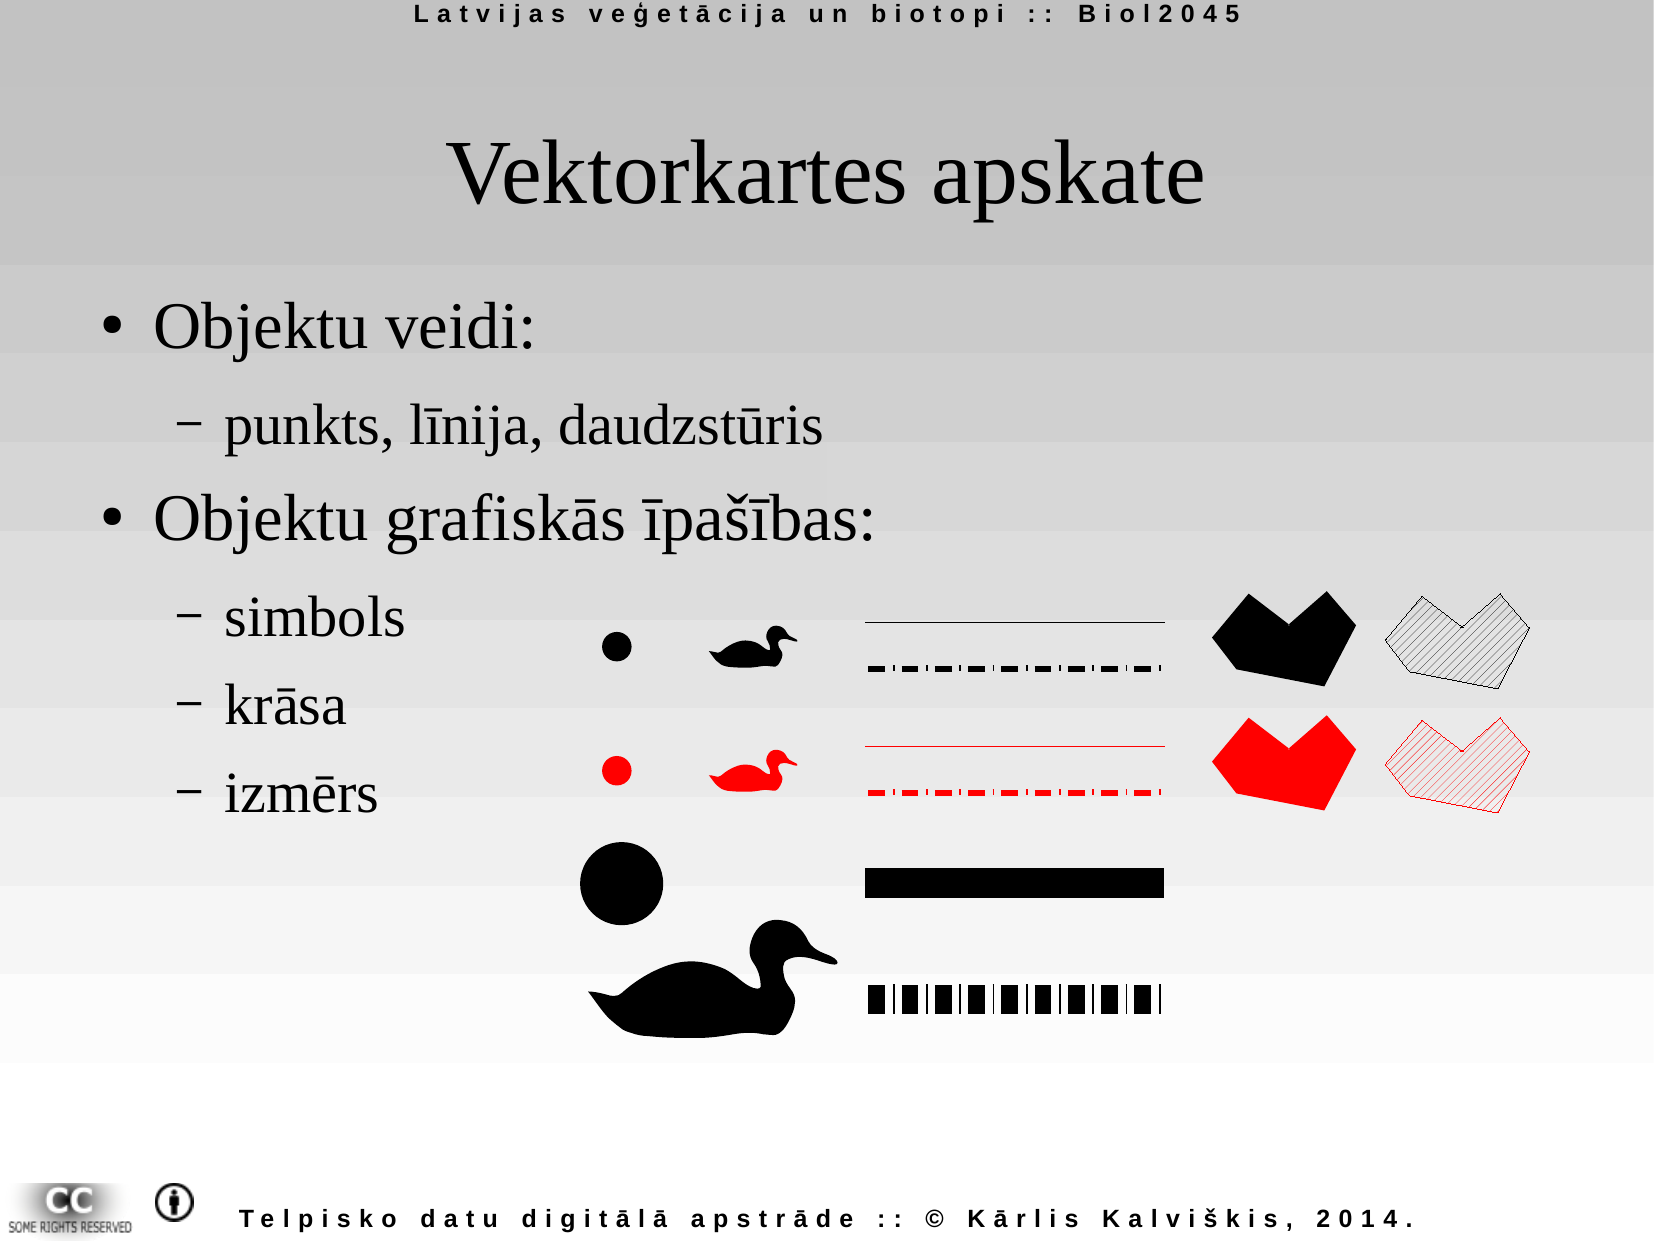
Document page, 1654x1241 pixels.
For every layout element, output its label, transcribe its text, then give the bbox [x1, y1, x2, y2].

text_box [602, 755, 632, 786]
text_box [602, 631, 632, 662]
text_box [1211, 715, 1357, 811]
text_box [588, 919, 838, 1038]
text_box [1385, 717, 1530, 813]
text_box [1385, 593, 1530, 689]
text_box [580, 842, 664, 926]
title Vektorkartes apskate [29, 49, 1625, 296]
text_box [708, 749, 798, 792]
text_box [708, 625, 798, 668]
list Objektu veidi: punkts, līnija, daudzstūris Objektu grafiskās īpašības: simbols krāsa izmērs [82, 289, 1571, 1113]
text_box [1211, 591, 1357, 687]
picture [0, 0, 1654, 1241]
